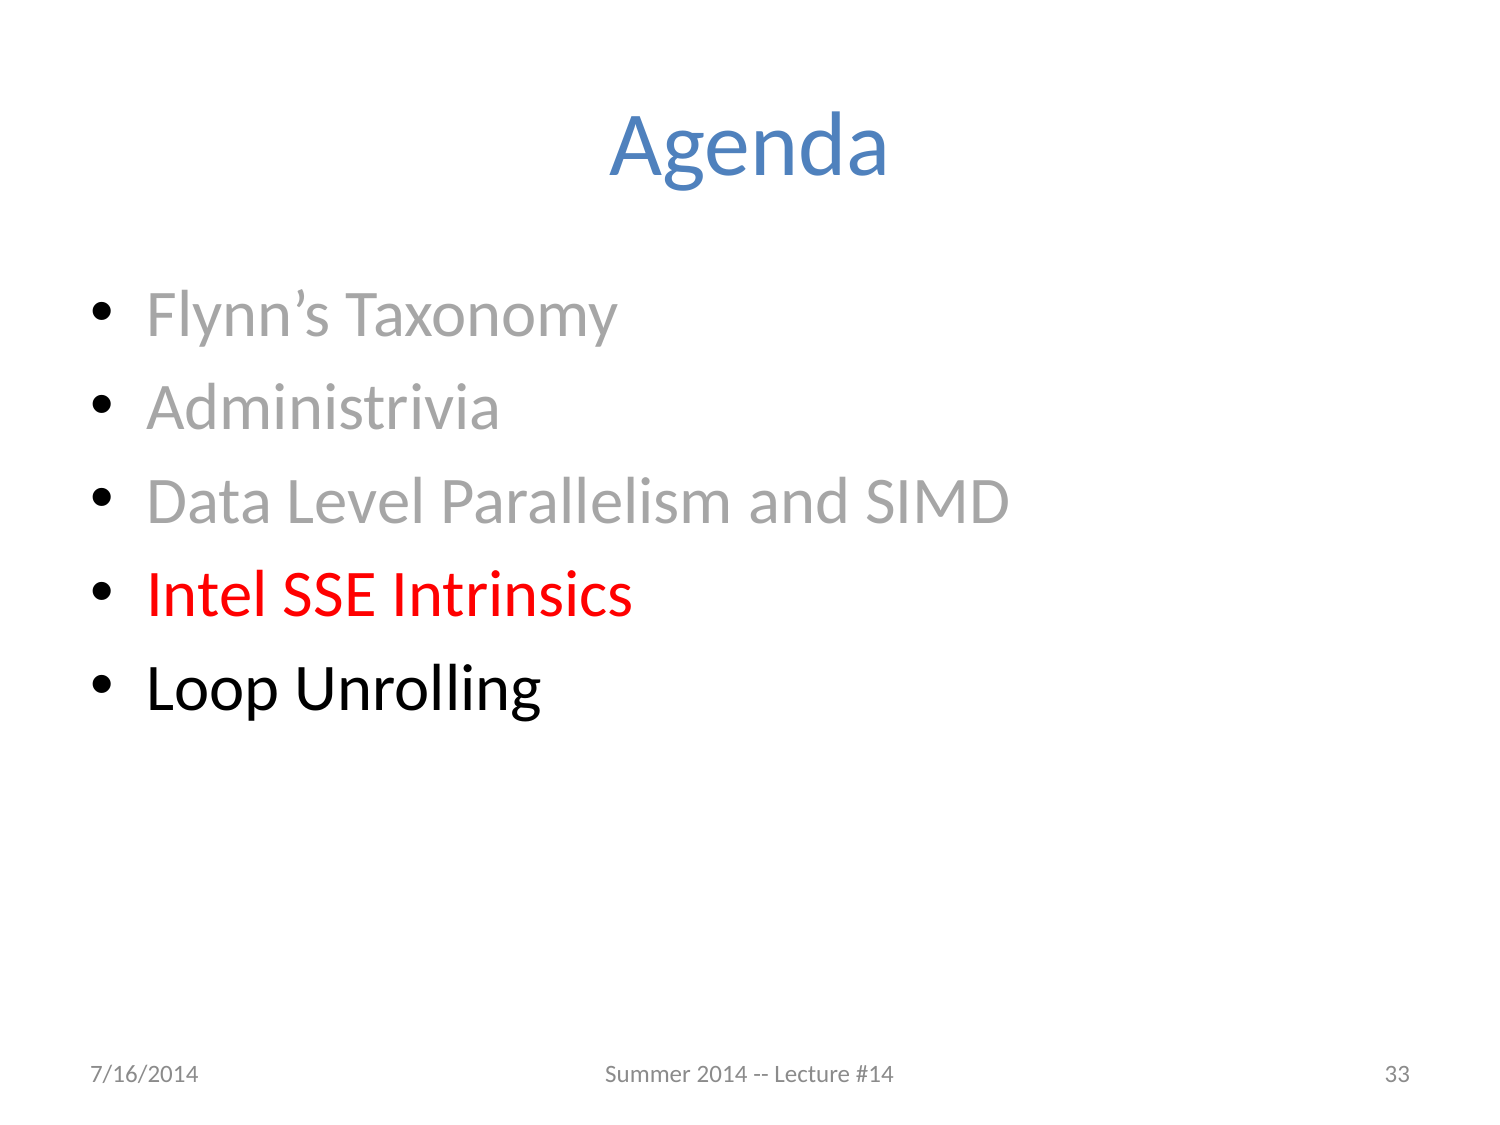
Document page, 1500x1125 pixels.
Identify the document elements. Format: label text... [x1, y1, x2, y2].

footer Summer 2014 -- Lecture #14 [512, 1042, 988, 1103]
slide_number <number> [1074, 1042, 1425, 1103]
slide_number 7/16/2014 [75, 1042, 425, 1103]
title Agenda [75, 45, 1425, 233]
list Flynn’s Taxonomy Administrivia Data Level Parallelism and SIMD Intel SSE Intrinsics Loop Unrolling [75, 262, 1425, 1073]
